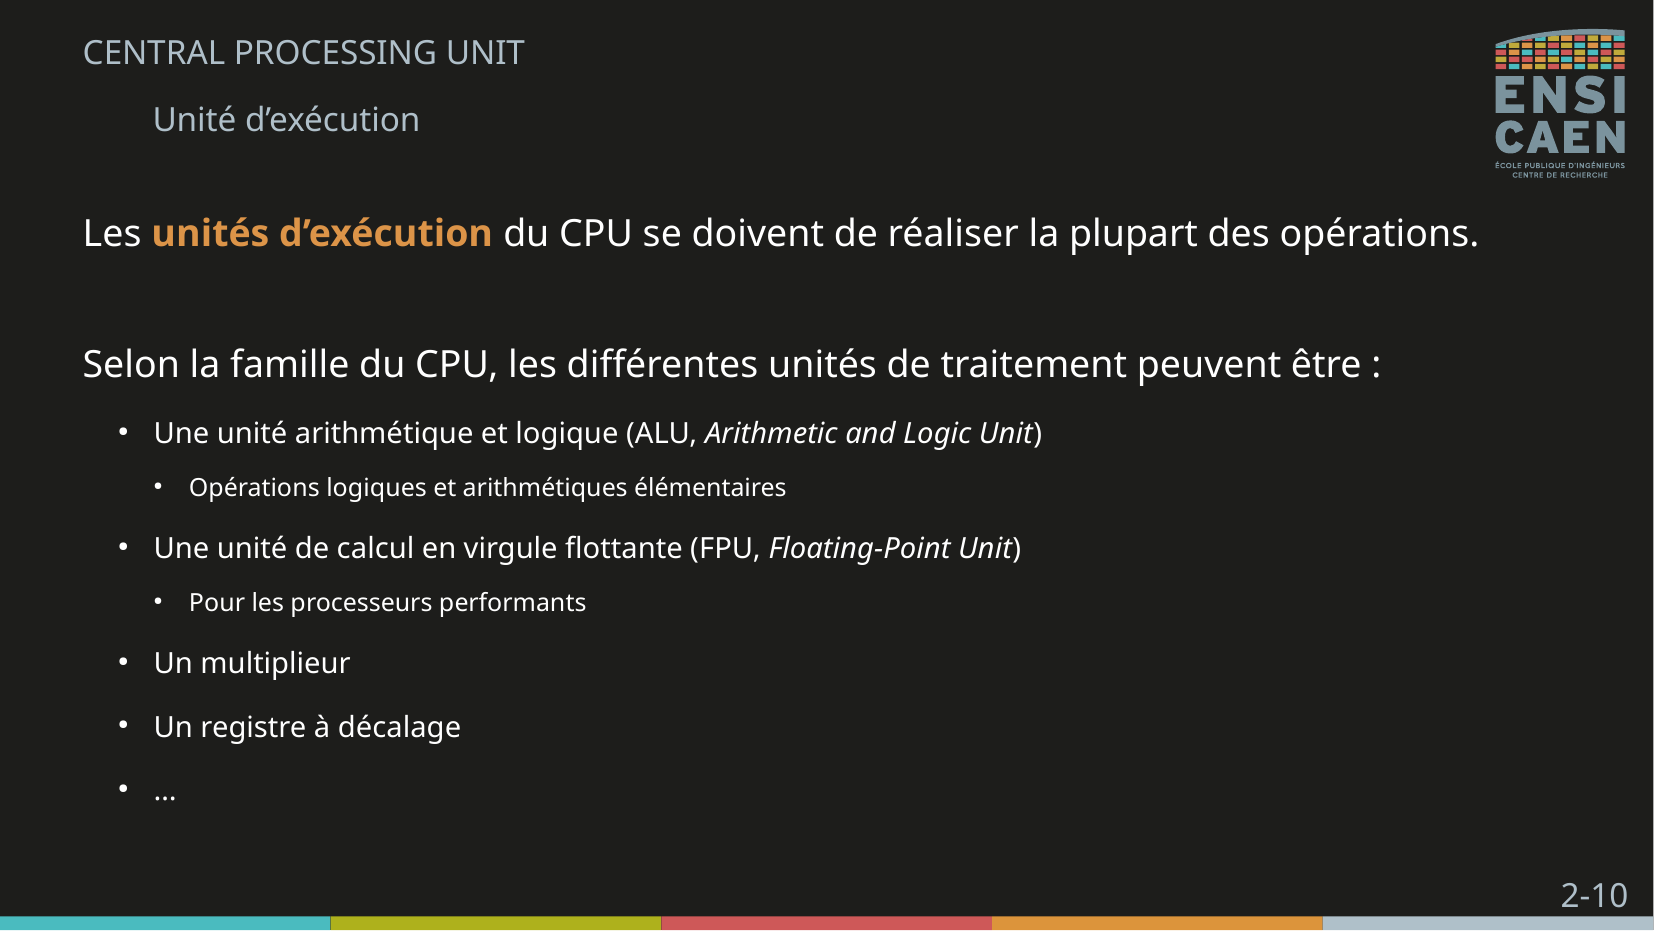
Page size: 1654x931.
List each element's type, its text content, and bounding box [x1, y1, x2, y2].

title CENTRAL PROCESSING UNIT Unité d’exécution [82, 0, 1467, 148]
list Les unités d’exécution du CPU se doivent de réaliser la plupart des opérations. Selon la famille du CPU, les différentes unités de traitement peuvent être : Une unité arithmétique et logique (ALU, Arithmetic and Logic Unit) Opérations logiques et arithmétiques élémentaires Une unité de calcul en virgule flottante (FPU, Floating-Point Unit) Pour les processeurs performants Un multiplieur Un registre à décalage … [82, 206, 1571, 916]
